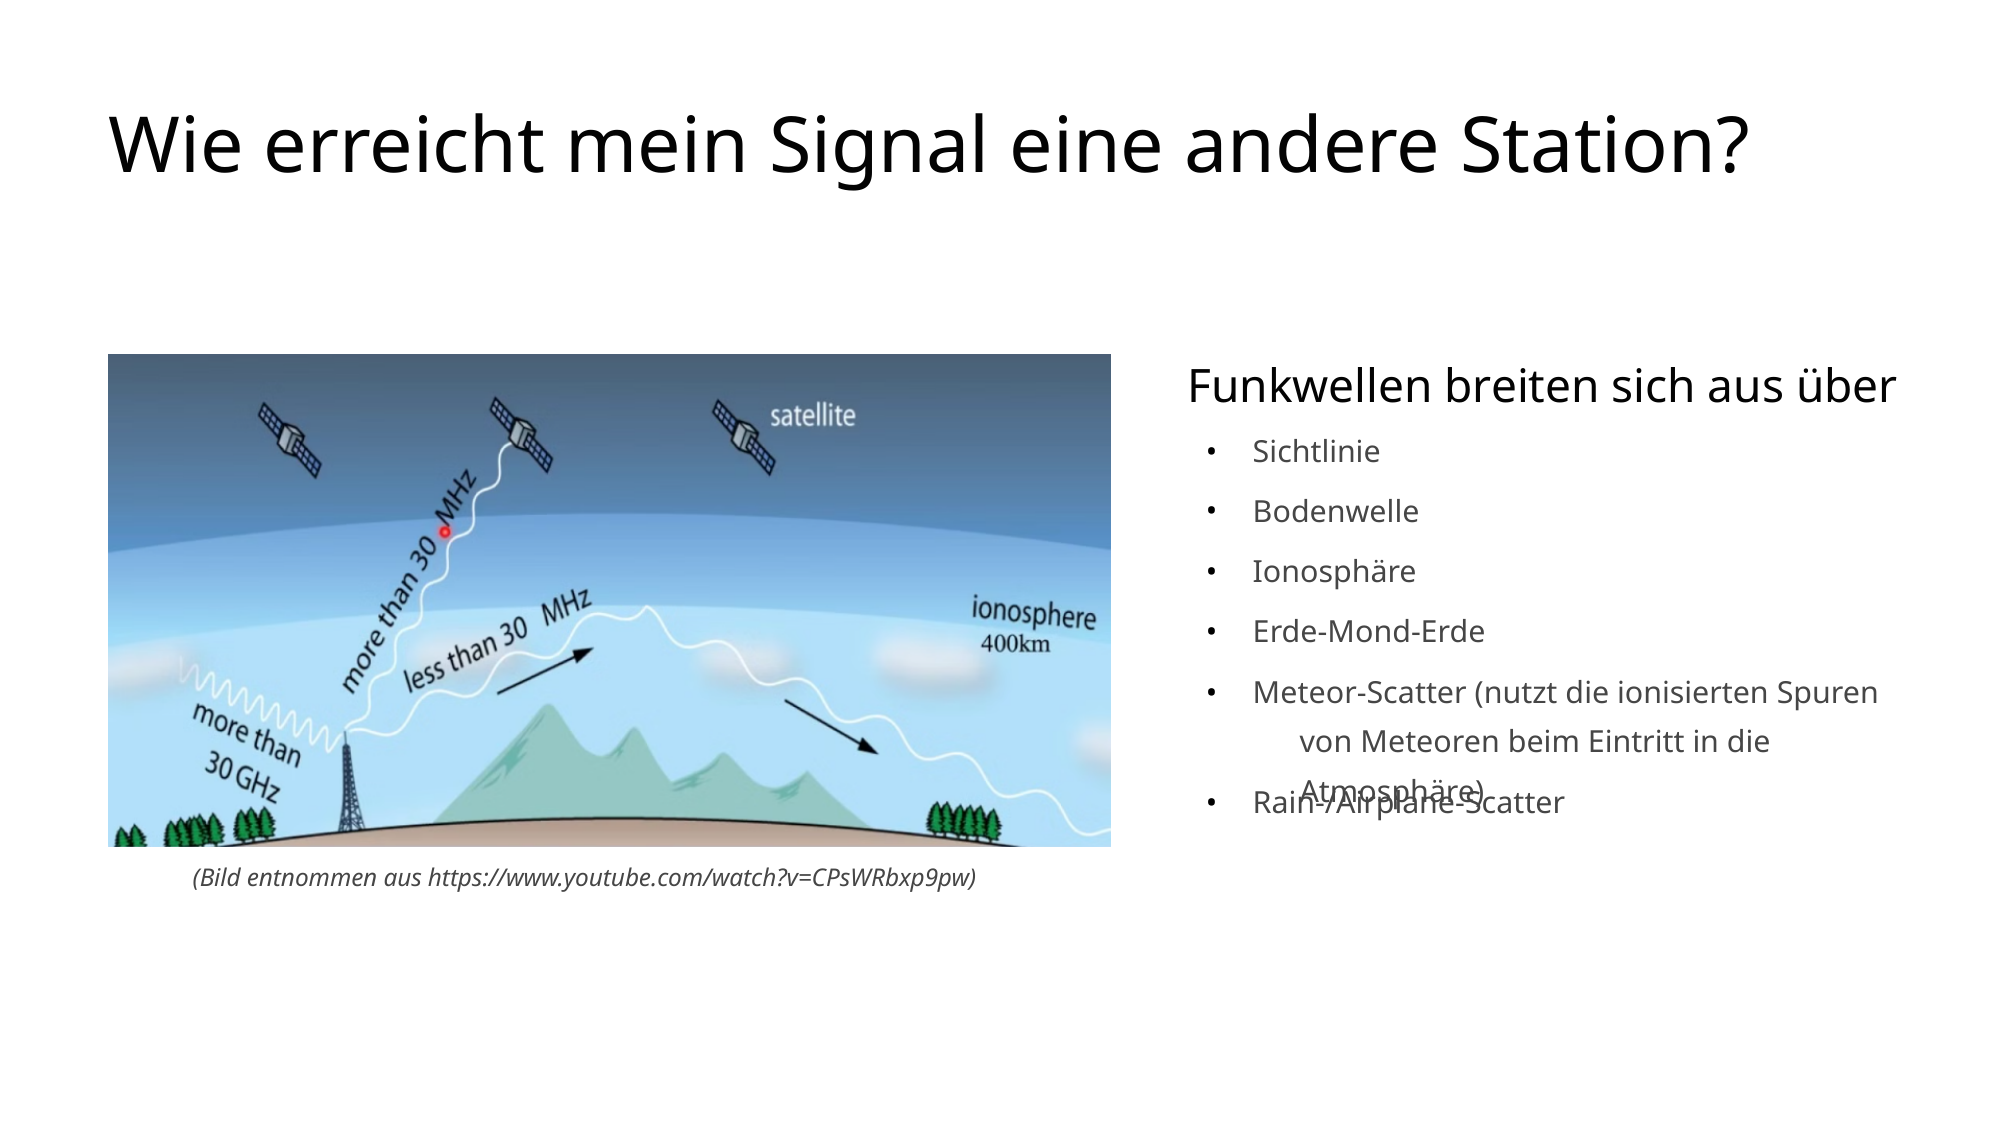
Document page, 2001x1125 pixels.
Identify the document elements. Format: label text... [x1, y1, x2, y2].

text_box Meteor-Scatter (nutzt die ionisierten Spuren von Meteoren beim Eintritt in die Atmosphäre) [1206, 660, 1930, 759]
text_box Erde-Mond-Erde [1206, 600, 1861, 649]
text_box Sichtlinie [1206, 419, 1861, 469]
text_box Bodenwelle [1206, 479, 1861, 528]
text_box (Bild entnommen aus https://www.youtube.com/watch?v=CPsWRbxp9pw) [193, 852, 1027, 892]
picture [108, 354, 1111, 847]
text_box Funkwellen breiten sich aus über [1187, 354, 1783, 413]
text_box Wie erreicht mein Signal eine andere Station? [108, 92, 1777, 189]
text_box Ionosphäre [1206, 539, 1861, 589]
text_box Rain-/Airplane-Scatter [1206, 770, 1861, 820]
